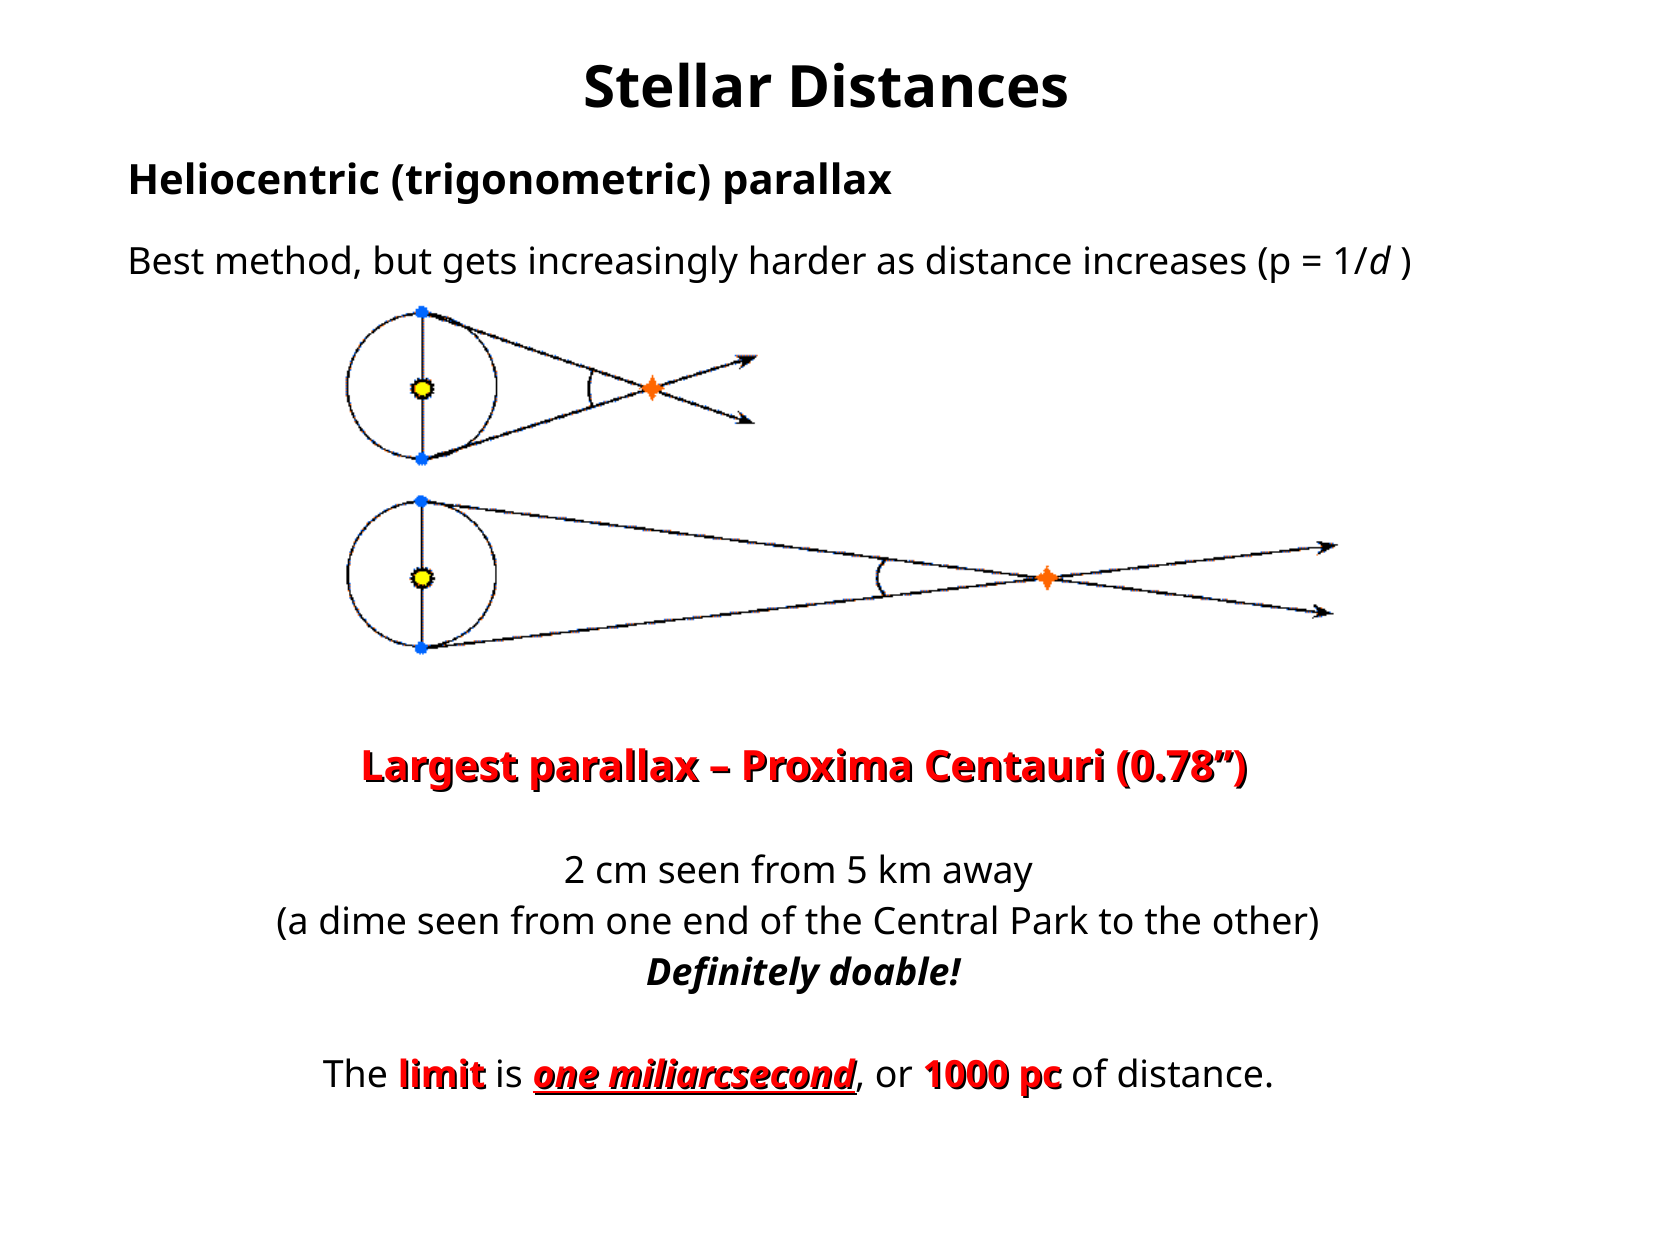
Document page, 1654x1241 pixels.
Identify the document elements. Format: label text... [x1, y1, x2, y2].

picture [320, 381, 788, 473]
text_box Heliocentric (trigonometric) parallax Best method, but gets increasingly harder as distance increases (p = 1/d ) [112, 142, 1538, 381]
text_box Stellar Distances [0, 37, 1654, 134]
picture [328, 487, 1351, 662]
text_box Largest parallax – Proxima Centauri (0.78”) 2 cm seen from 5 km away (a dime seen from one end of the Central Park to the other) Definitely doable! The limit is one miliarcsecond, or 1000 pc of distance. [91, 727, 1517, 1220]
